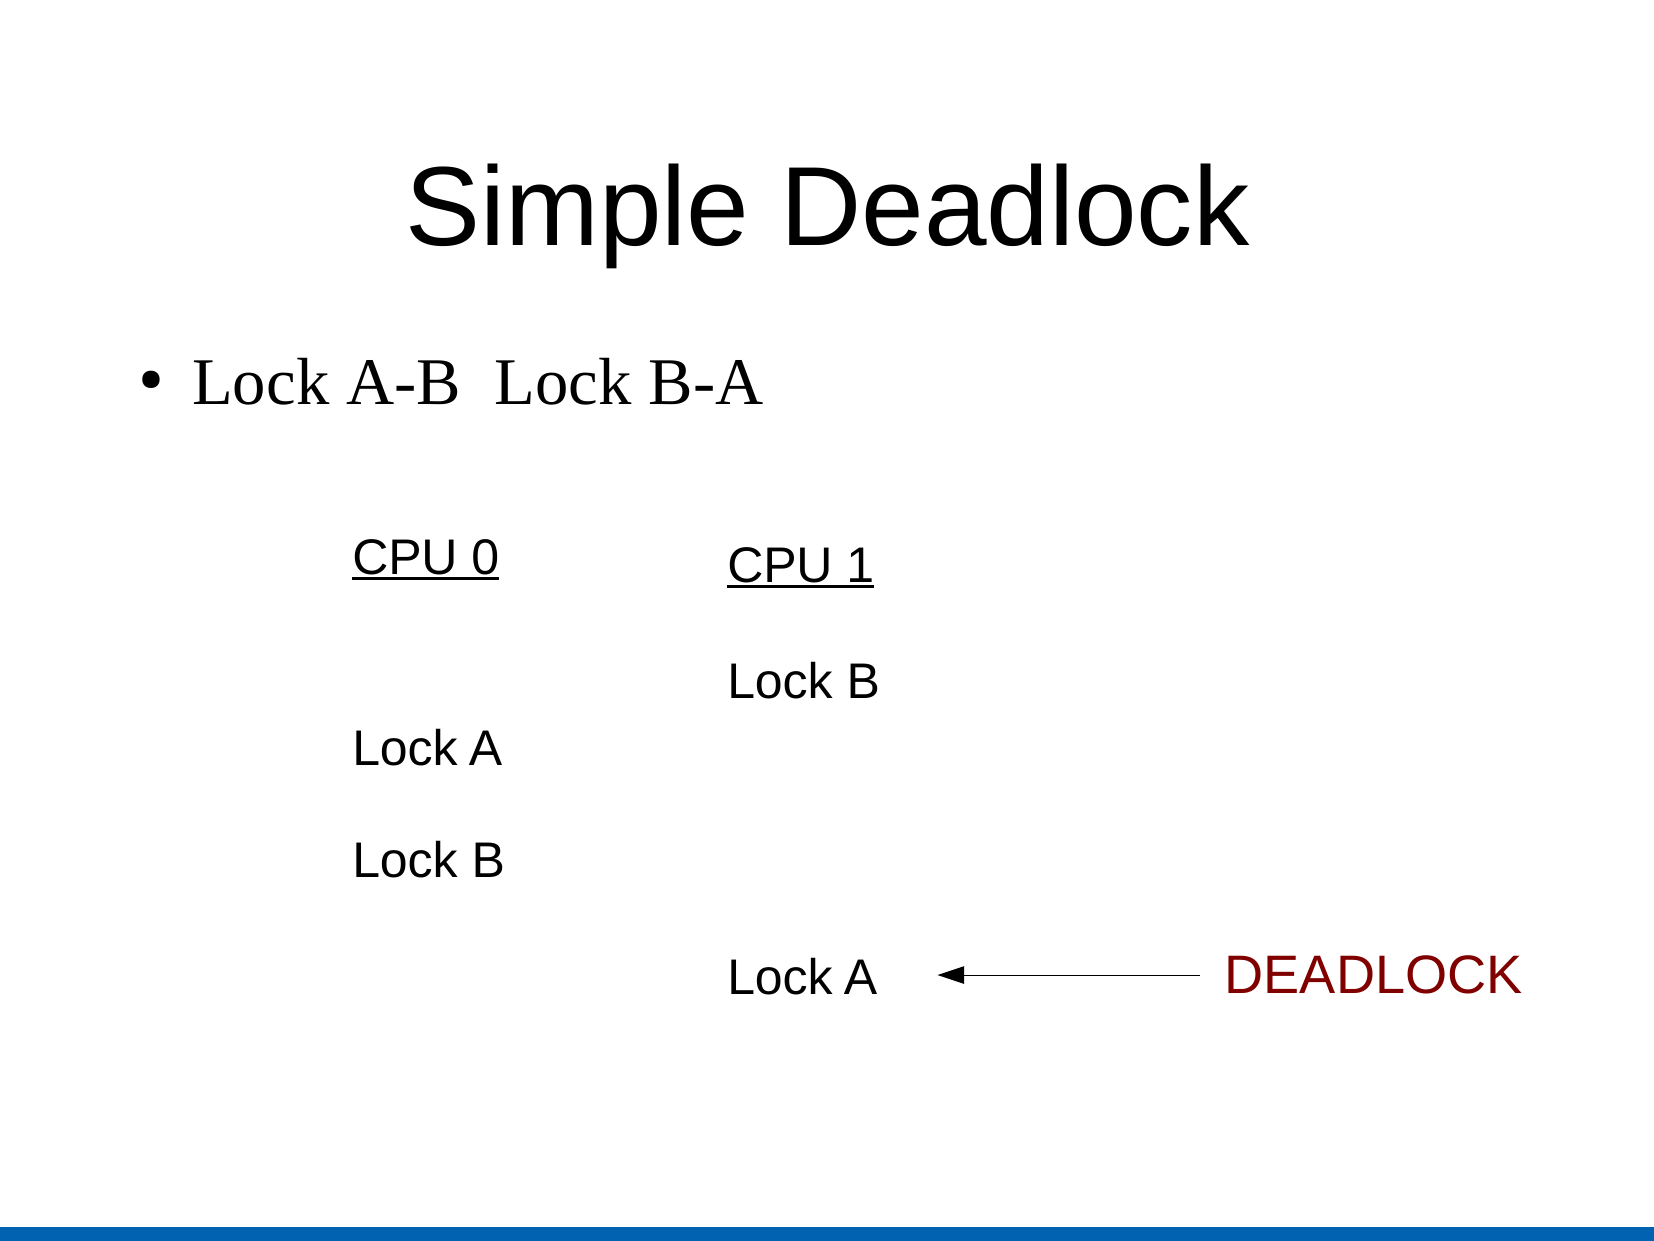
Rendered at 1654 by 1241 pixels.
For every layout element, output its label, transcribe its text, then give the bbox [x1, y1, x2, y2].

text_box CPU 0 [337, 521, 515, 593]
text_box DEADLOCK [1209, 937, 1538, 1013]
text_box Lock B [337, 825, 520, 896]
text_box CPU 1 [712, 529, 890, 601]
text_box Lock A [337, 712, 518, 784]
text_box Lock B [712, 646, 895, 717]
list Lock A-B Lock B-A [121, 344, 1534, 1112]
text_box Lock A [712, 941, 893, 1013]
title Simple Deadlock [121, 102, 1534, 310]
